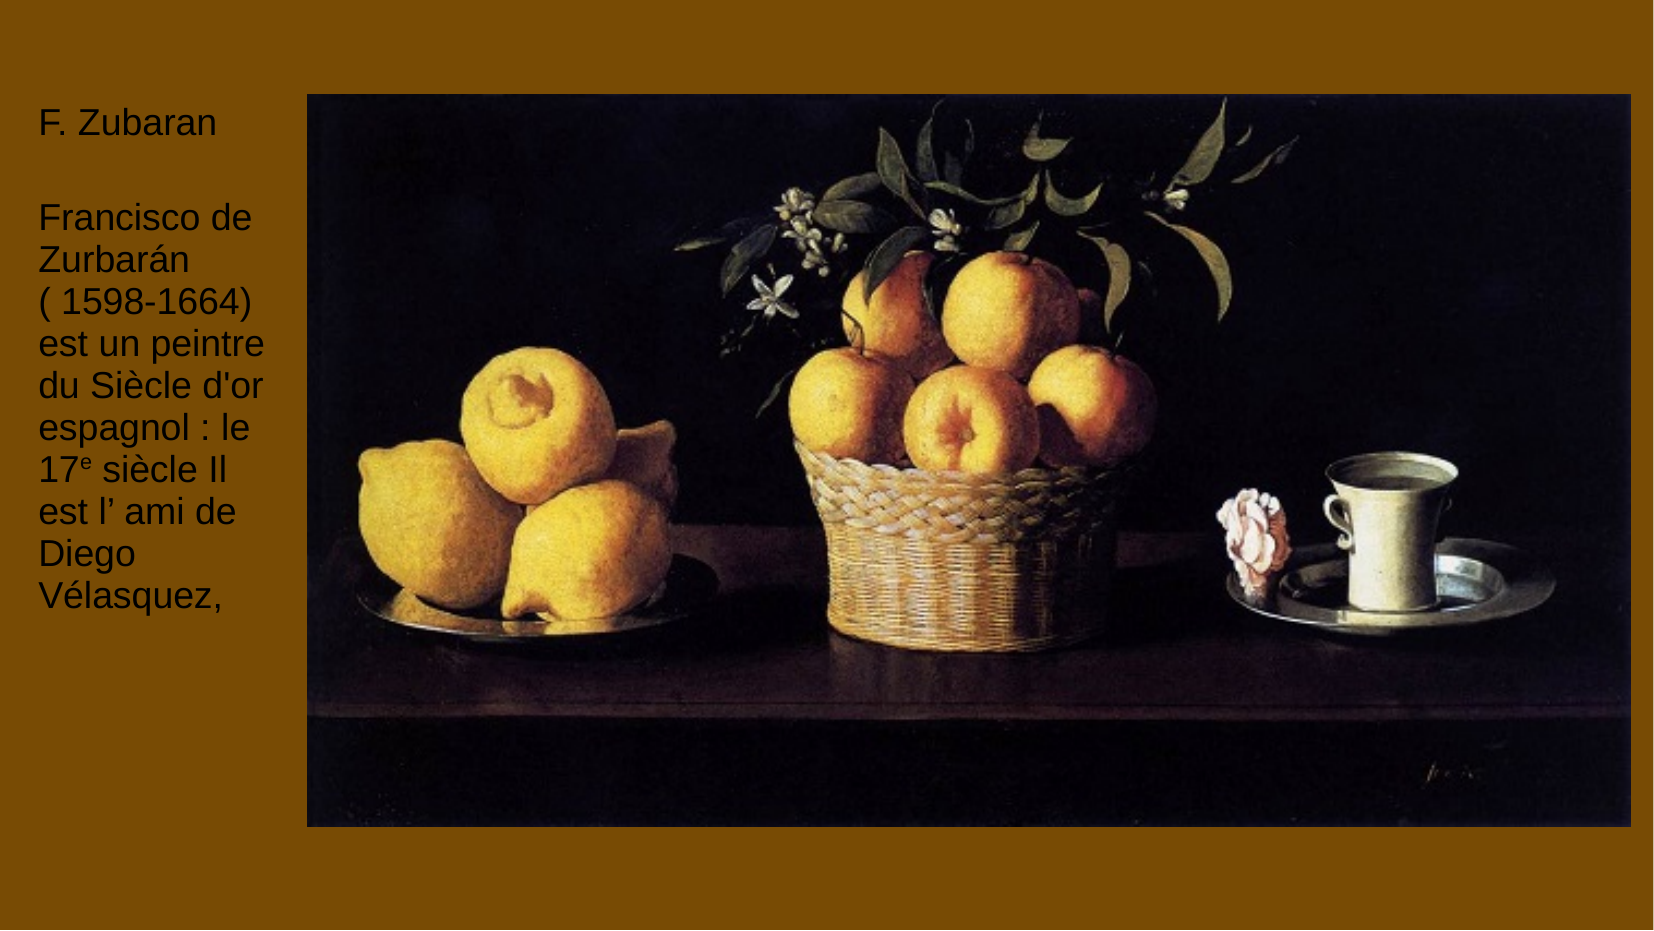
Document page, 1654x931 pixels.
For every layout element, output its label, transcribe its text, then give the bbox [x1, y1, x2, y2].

text_box Francisco de Zurbarán ( 1598-1664) est un peintre du Siècle d'or espagnol : le 17e siècle Il est l’ ami de Diego Vélasquez, [23, 188, 284, 624]
text_box F. Zubaran [23, 94, 272, 152]
picture [307, 94, 1631, 827]
